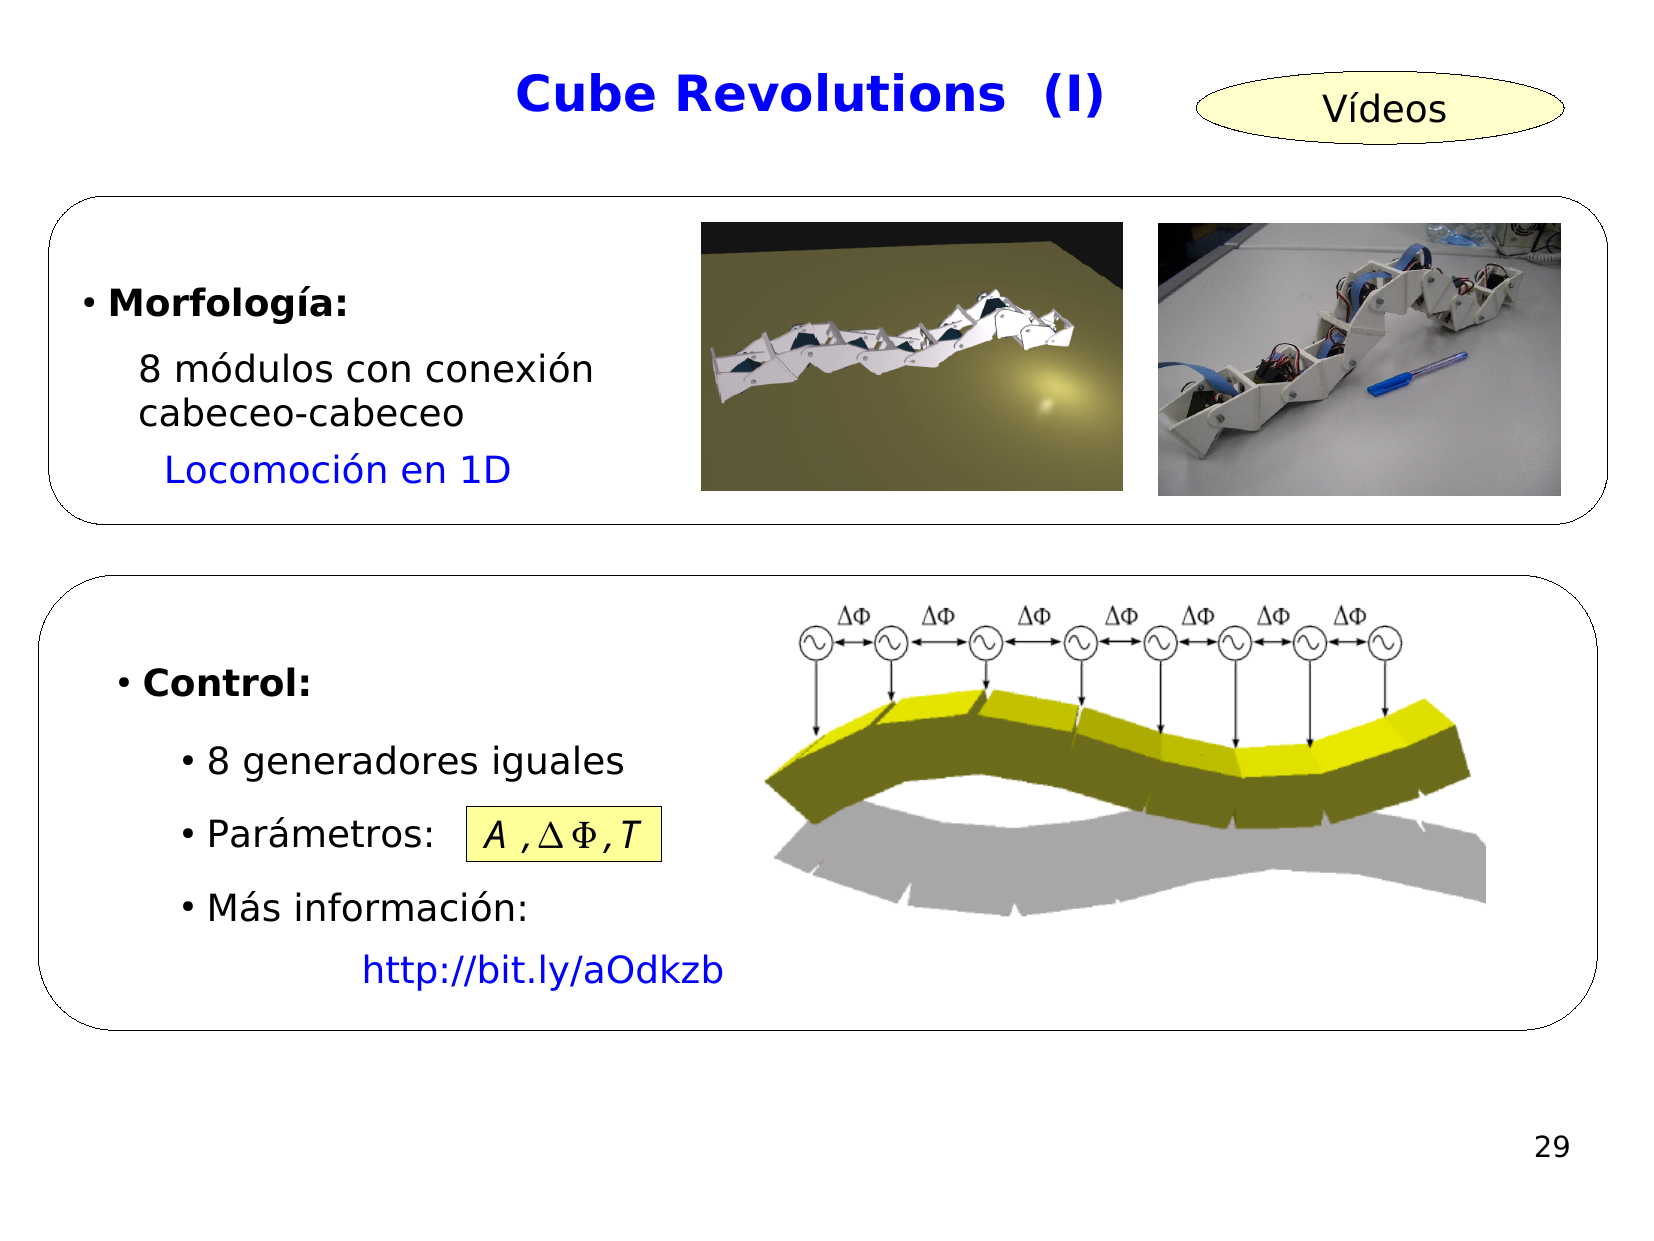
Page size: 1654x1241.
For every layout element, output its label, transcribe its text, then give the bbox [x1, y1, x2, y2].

picture [701, 222, 1123, 492]
text_box 8 generadores iguales Parámetros: Más información: [166, 732, 709, 938]
text_box [466, 806, 662, 862]
picture [749, 605, 1486, 924]
text_box Cube Revolutions (I) [500, 57, 1122, 131]
text_box 8 módulos con conexión cabeceo-cabeceo [123, 340, 666, 443]
text_box Morfología: [67, 274, 378, 333]
text_box [1196, 71, 1565, 145]
chart [475, 812, 652, 861]
text_box Control: [102, 654, 328, 713]
text_box Vídeos [1307, 79, 1475, 139]
text_box Locomoción en 1D [149, 441, 528, 501]
picture [1158, 223, 1561, 496]
text_box http://bit.ly/aOdkzb [346, 941, 740, 1000]
